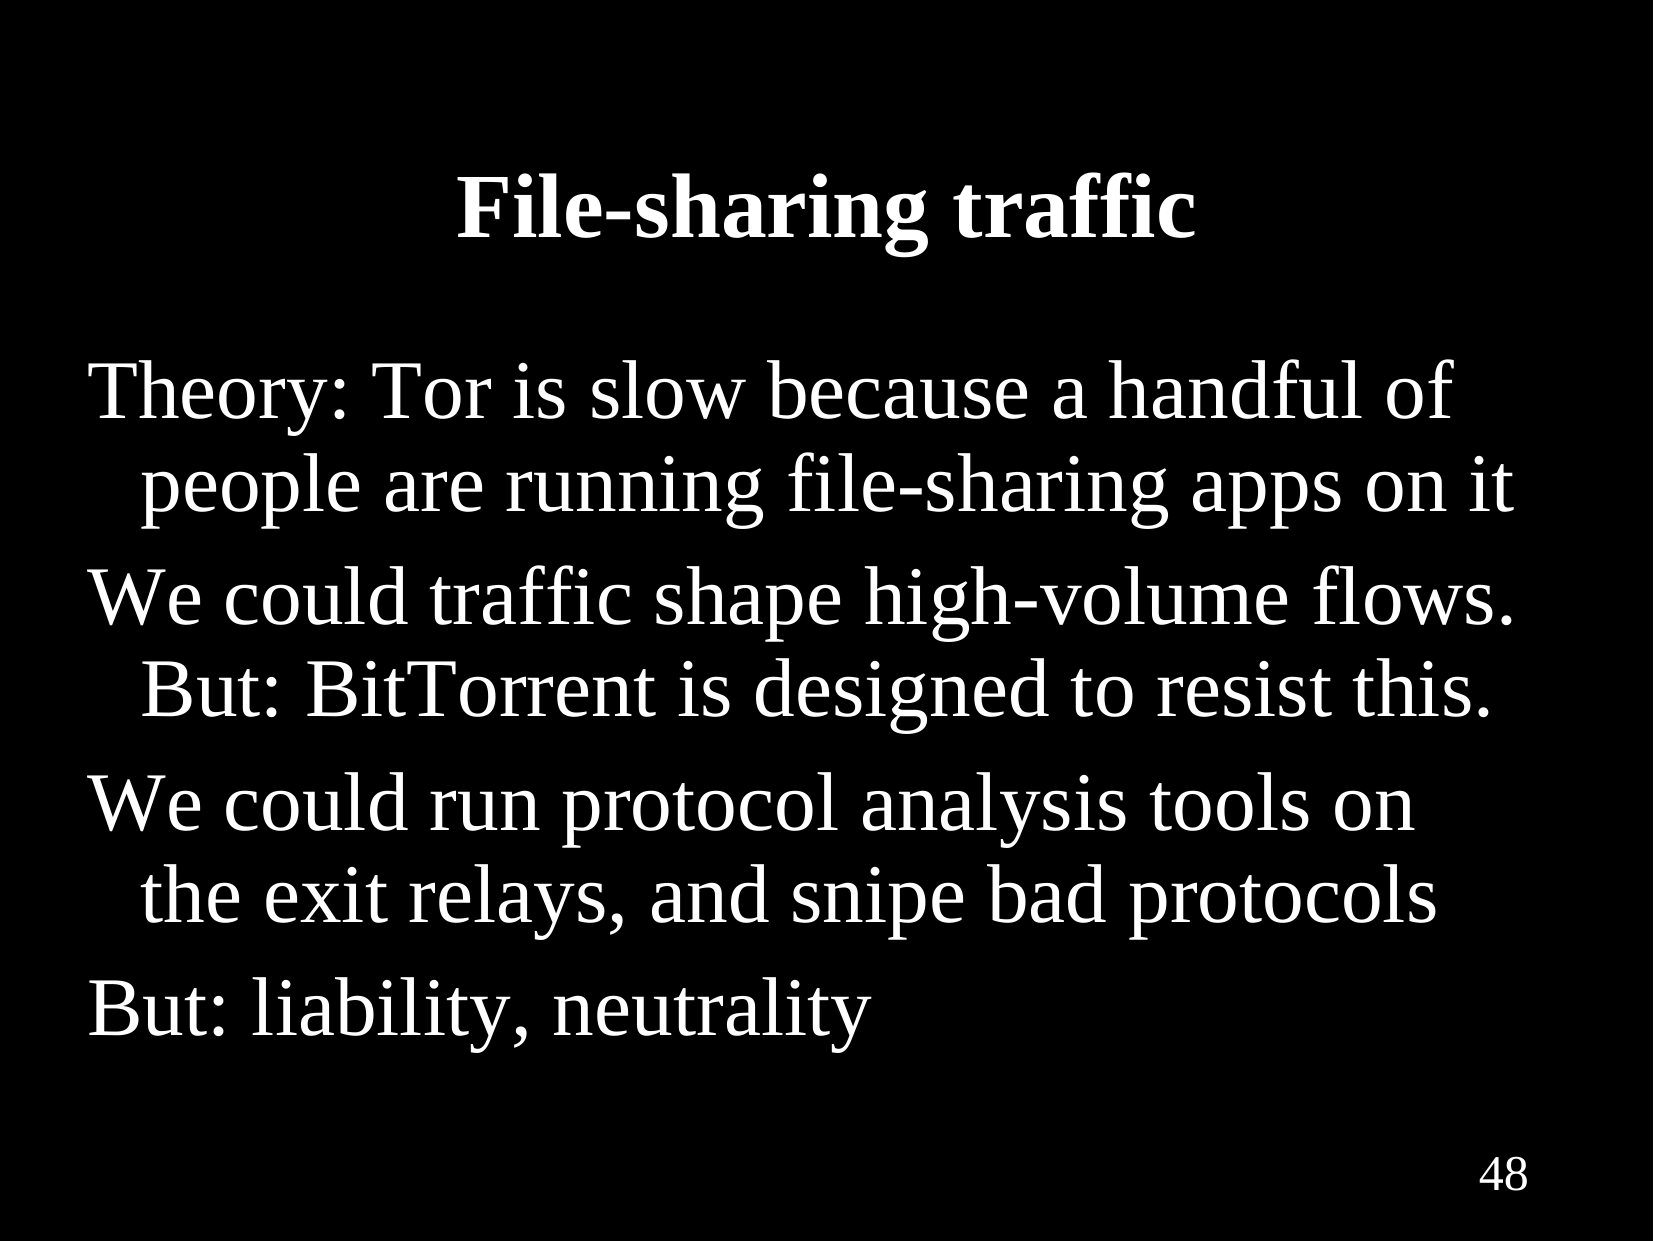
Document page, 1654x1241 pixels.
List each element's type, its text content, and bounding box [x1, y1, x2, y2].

title File-sharing traffic [121, 102, 1534, 311]
list Theory: Tor is slow because a handful of people are running file-sharing apps on it We could traffic shape high-volume flows. But: BitTorrent is designed to resist this. We could run protocol analysis tools on the exit relays, and snipe bad protocols But: liability, neutrality [69, 344, 1534, 1146]
